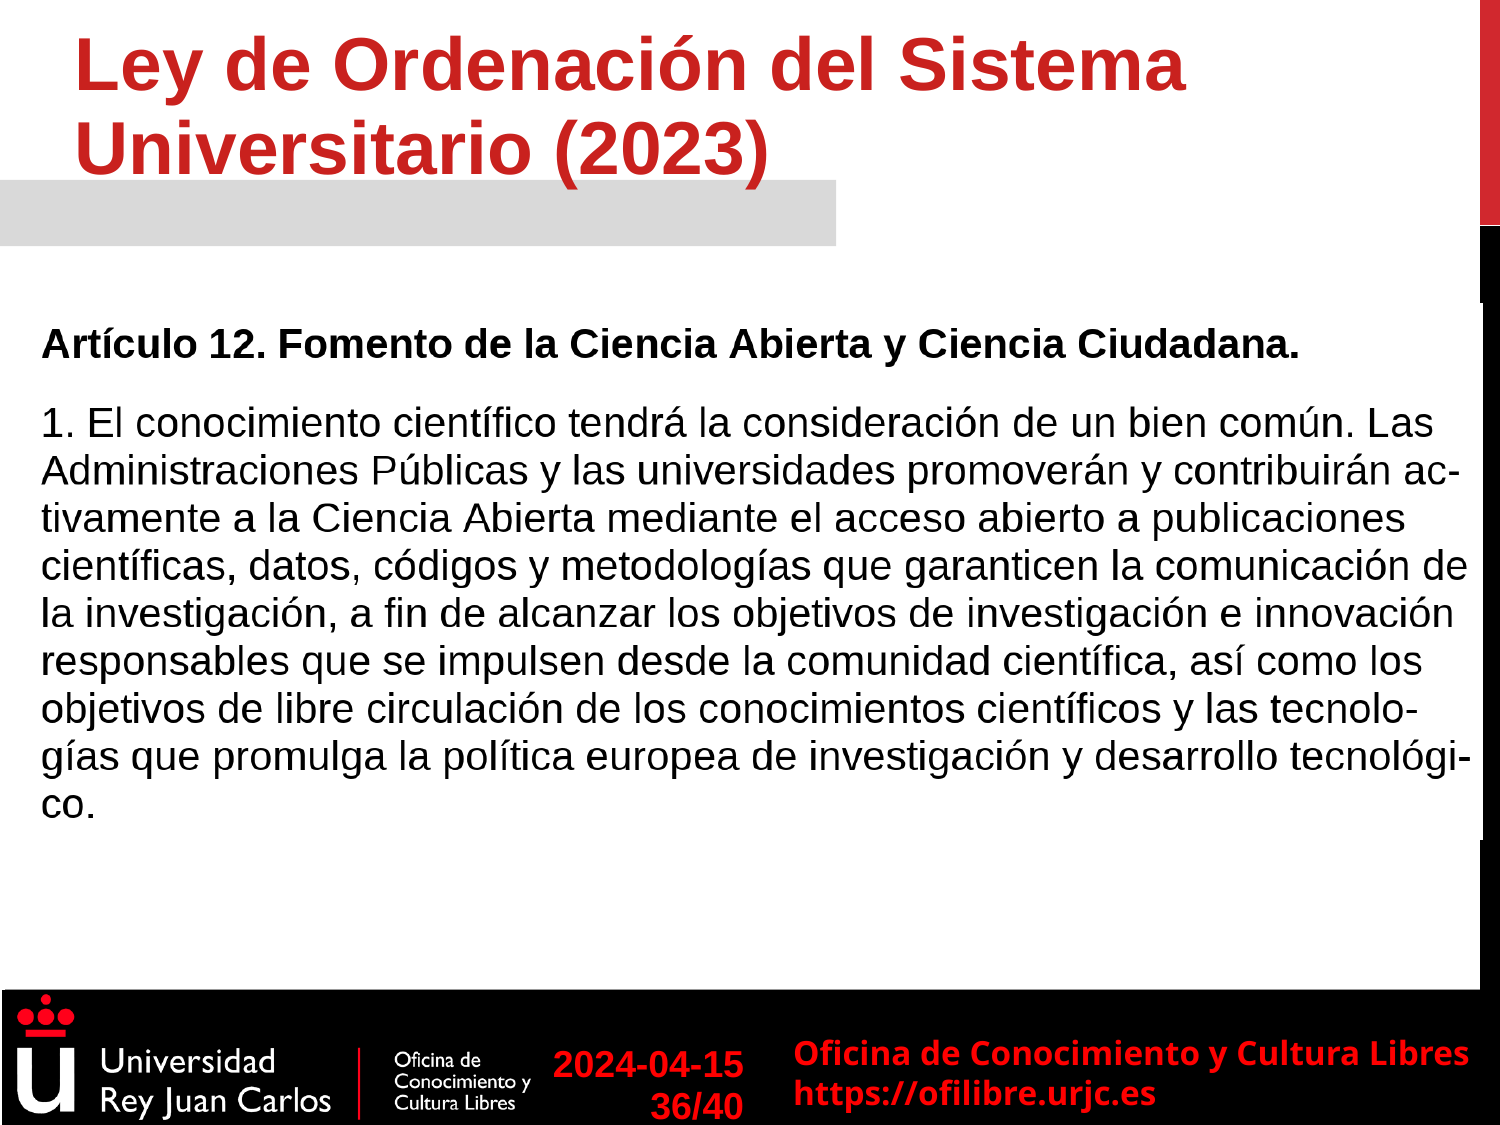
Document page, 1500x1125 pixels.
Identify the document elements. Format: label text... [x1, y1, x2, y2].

picture [30, 303, 1483, 841]
text_box Ley de Ordenación del Sistema Universitario (2023) [60, 15, 1441, 198]
picture [17, 994, 531, 1120]
